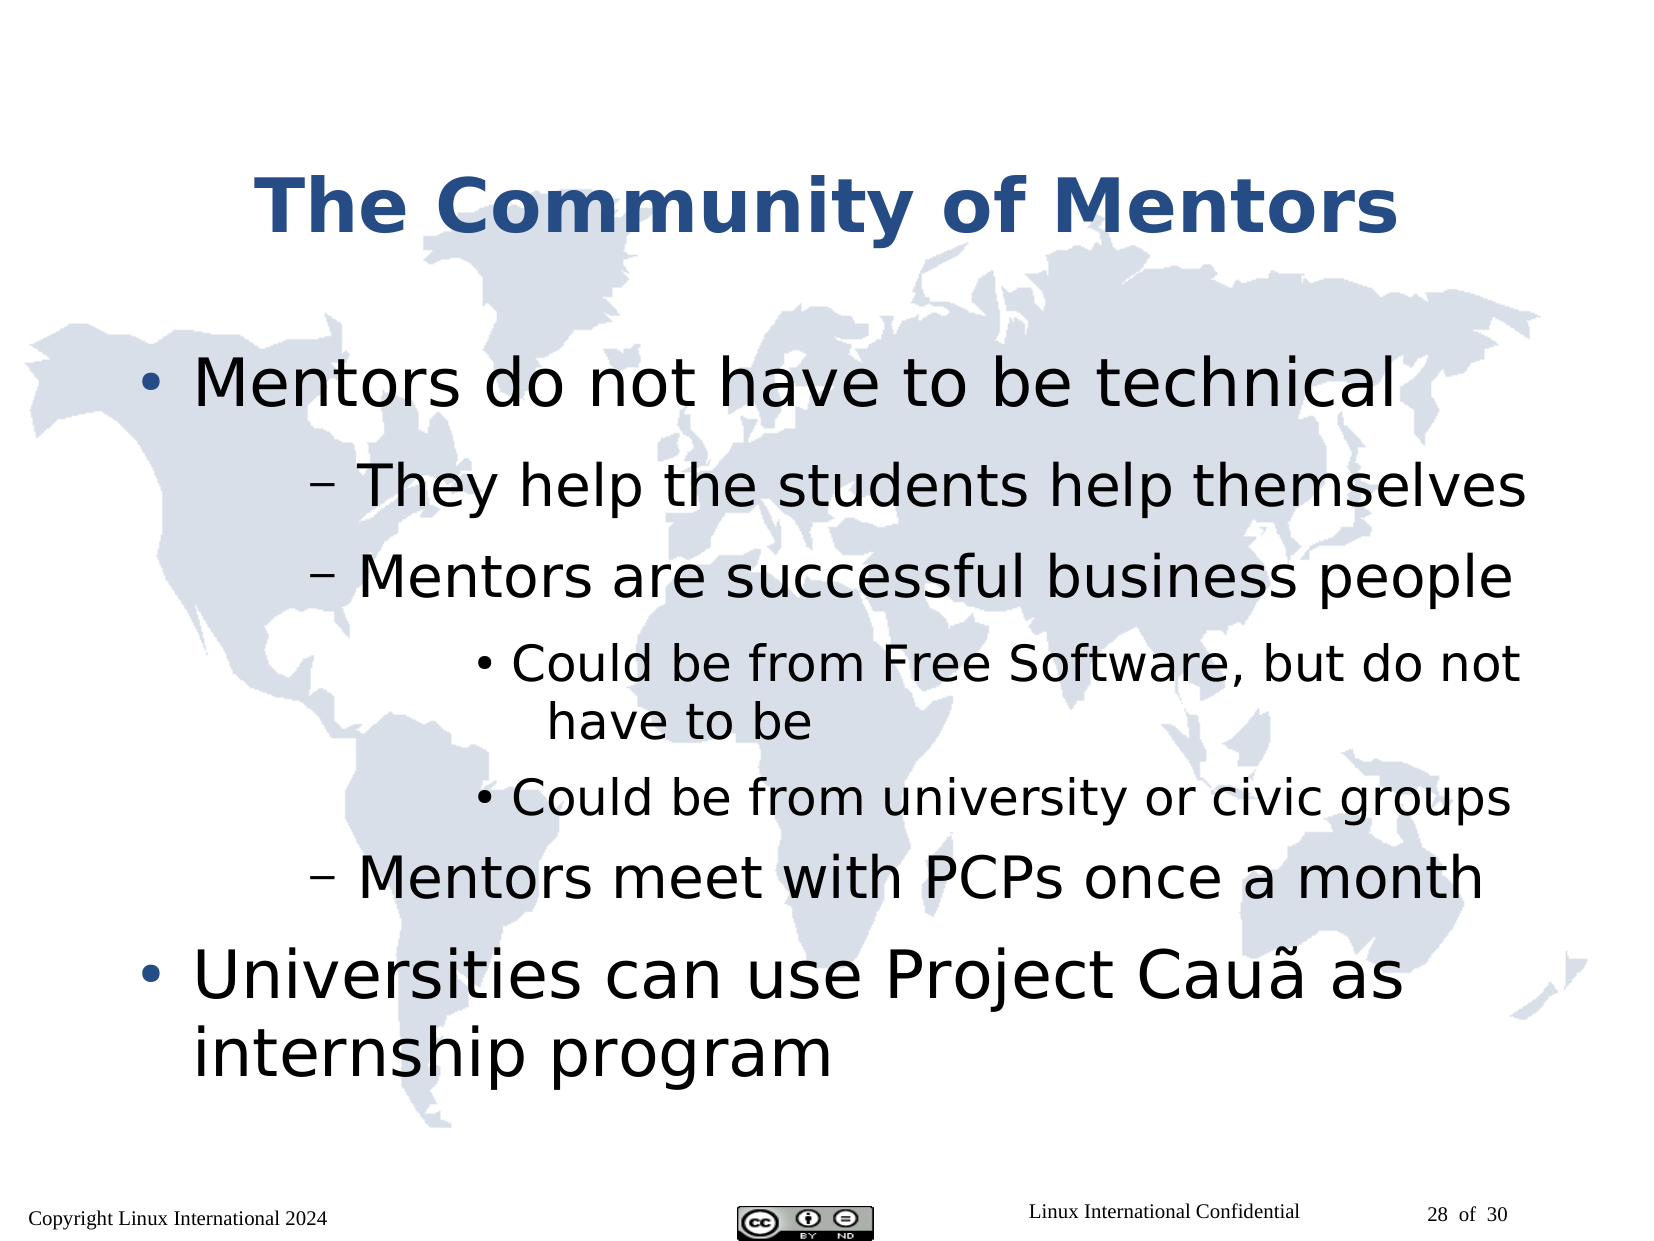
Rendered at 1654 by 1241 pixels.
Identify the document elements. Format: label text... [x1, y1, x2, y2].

picture [737, 1206, 874, 1241]
title The Community of Mentors [121, 102, 1534, 310]
list Mentors do not have to be technical They help the students help themselves Mentors are successful business people Could be from Free Software, but do not have to be Could be from university or civic groups Mentors meet with PCPs once a month Universities can use Project Cauã as internship program [121, 344, 1534, 1127]
picture [0, 108, 1616, 1164]
